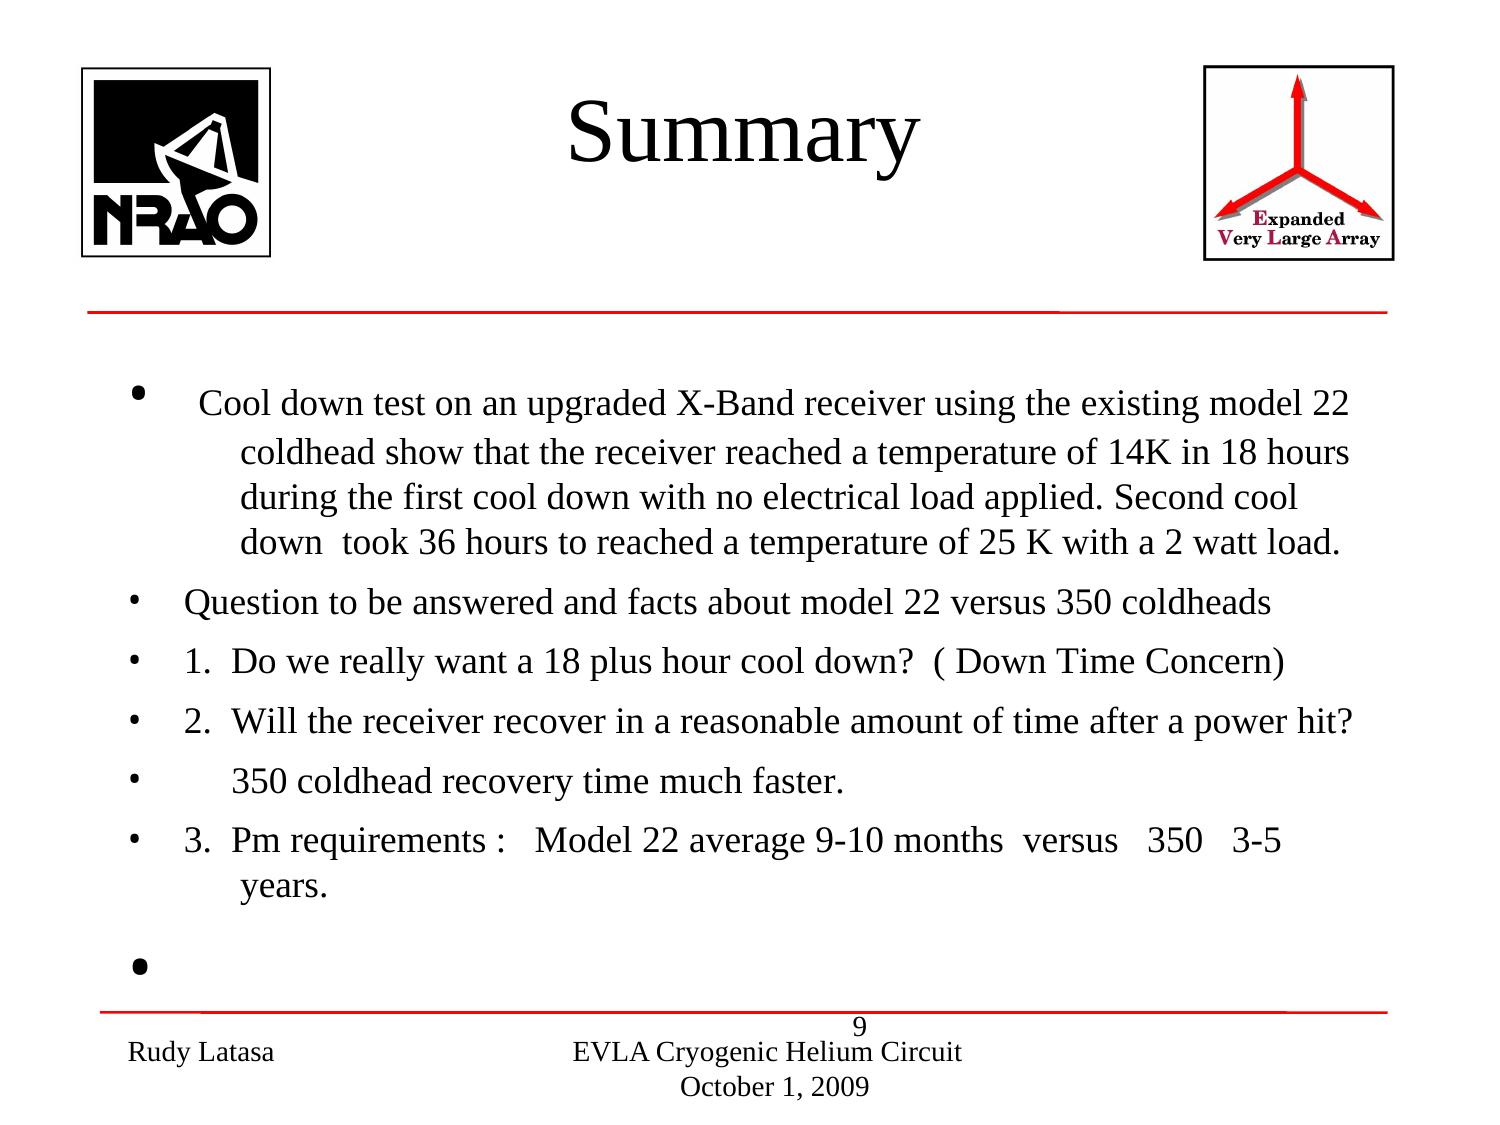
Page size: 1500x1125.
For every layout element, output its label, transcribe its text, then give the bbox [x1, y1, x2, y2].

list Cool down test on an upgraded X-Band receiver using the existing model 22 coldhead show that the receiver reached a temperature of 14K in 18 hours during the first cool down with no electrical load applied. Second cool down took 36 hours to reached a temperature of 25 K with a 2 watt load. Question to be answered and facts about model 22 versus 350 coldheads 1. Do we really want a 18 plus hour cool down? ( Down Time Concern) 2. Will the receiver recover in a reasonable amount of time after a power hit? 350 coldhead recovery time much faster. 3. Pm requirements : Model 22 average 9-10 months versus 350 3-5 years. [112, 350, 1375, 976]
title Summary [312, 62, 1176, 288]
text_box Rudy Latasa [112, 1025, 412, 1101]
text_box EVLA Cryogenic Helium Circuit October 1, 2009 [412, 1025, 1138, 1101]
text_box [837, 999, 1151, 1075]
